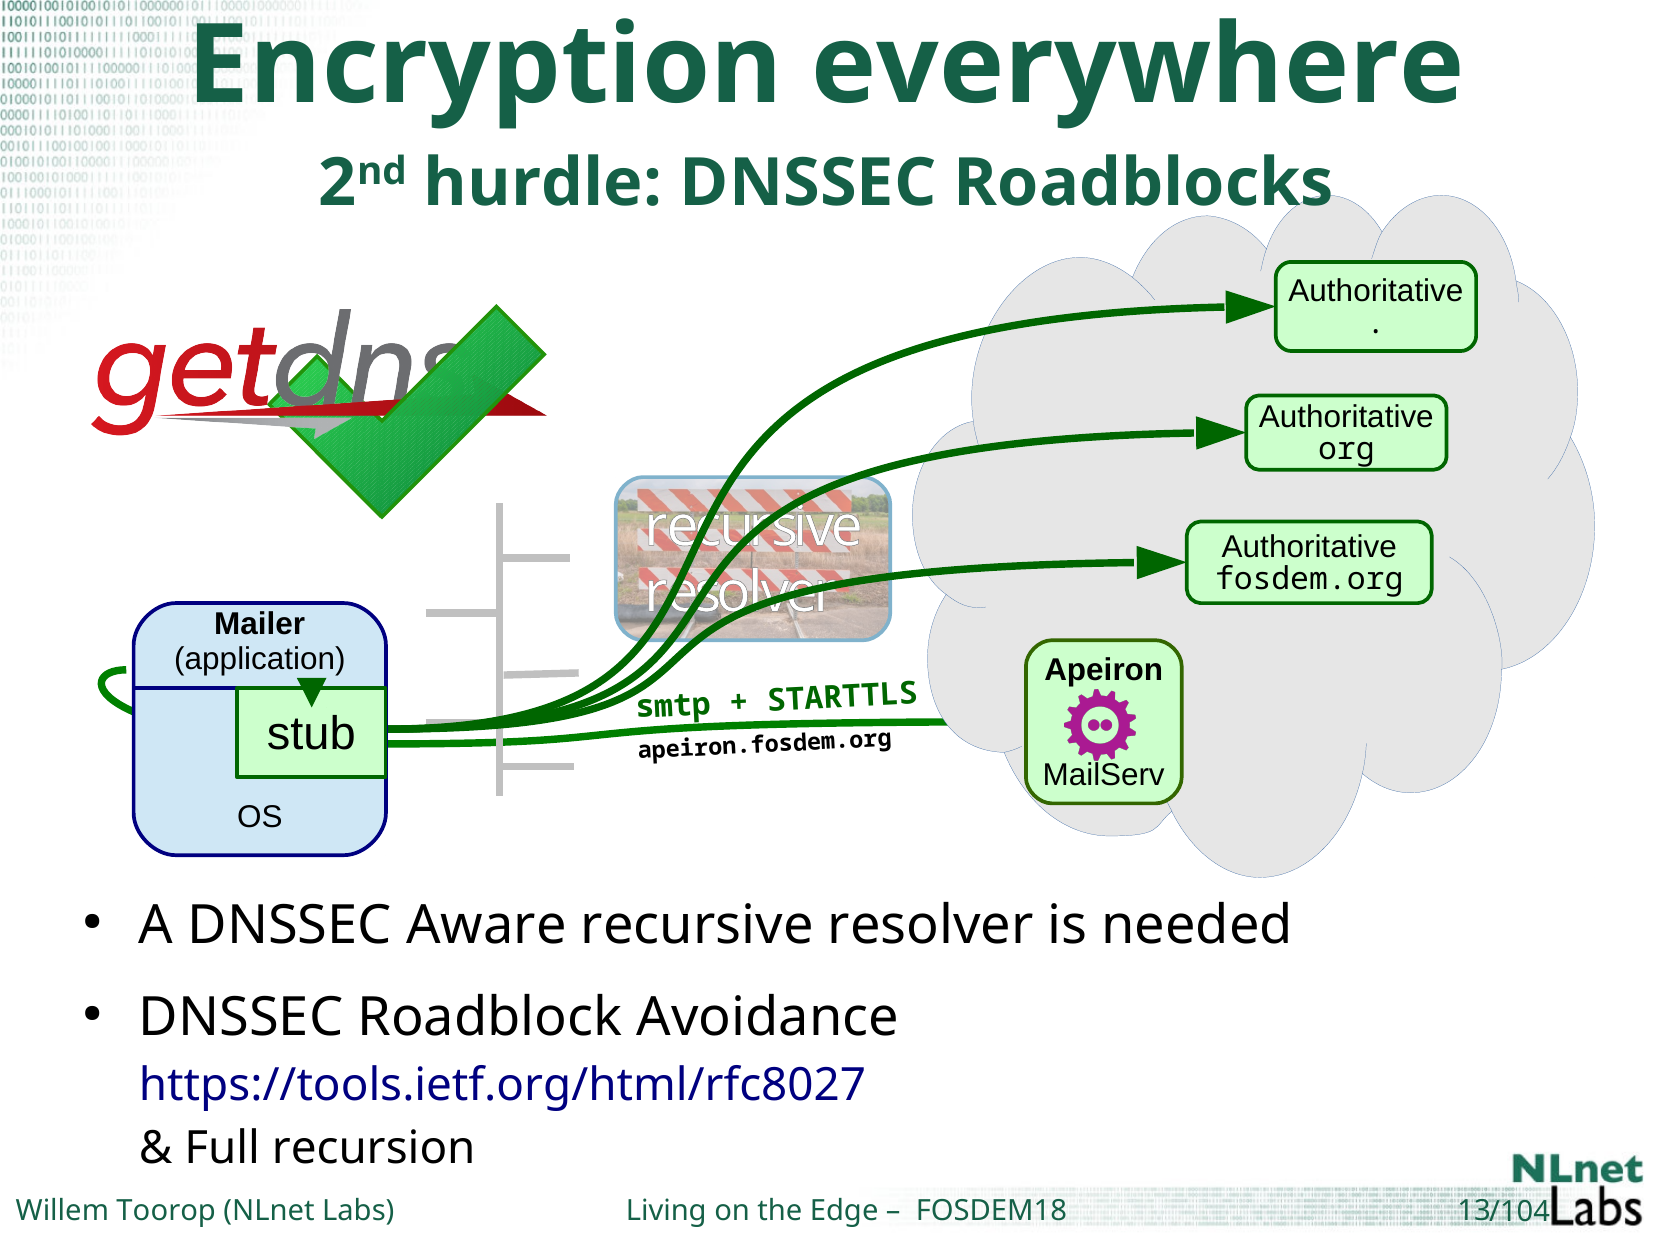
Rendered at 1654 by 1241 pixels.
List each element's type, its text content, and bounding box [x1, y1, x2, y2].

picture [854, 1216, 1644, 1239]
list A DNSSEC Aware recursive resolver is needed DNSSEC Roadblock Avoidance https://tools.ietf.org/html/rfc8027 & Full recursion [82, 885, 1654, 1216]
title Encryption everywhere 2nd hurdle: DNSSEC Roadblocks [82, 0, 1571, 219]
picture [0, 0, 1595, 878]
